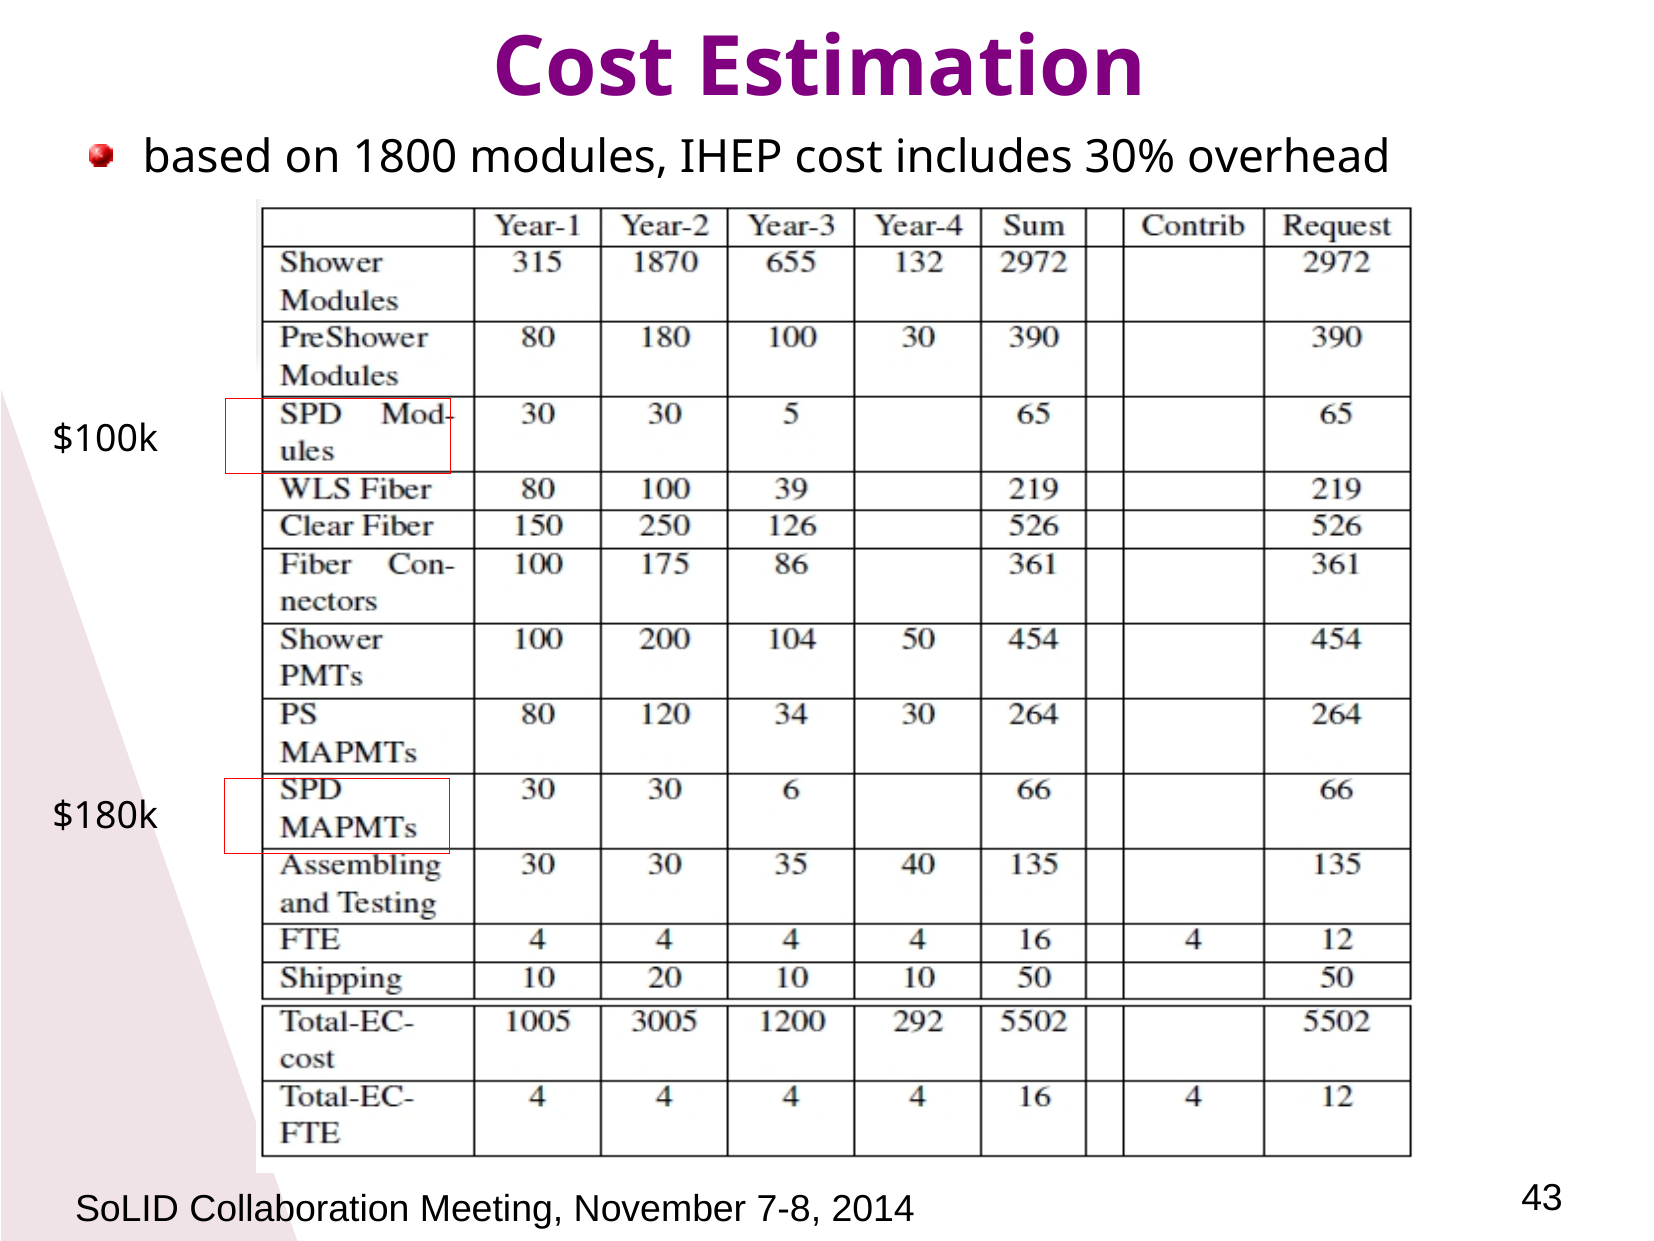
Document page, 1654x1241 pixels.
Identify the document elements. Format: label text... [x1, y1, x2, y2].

title Cost Estimation [68, 13, 1571, 152]
text_box $180k [37, 787, 177, 845]
text_box $100k [37, 410, 177, 468]
text_box based on 1800 modules, IHEP cost includes 30% overhead [74, 124, 1613, 256]
picture [256, 399, 450, 473]
picture [256, 779, 449, 853]
picture [256, 199, 1422, 1173]
